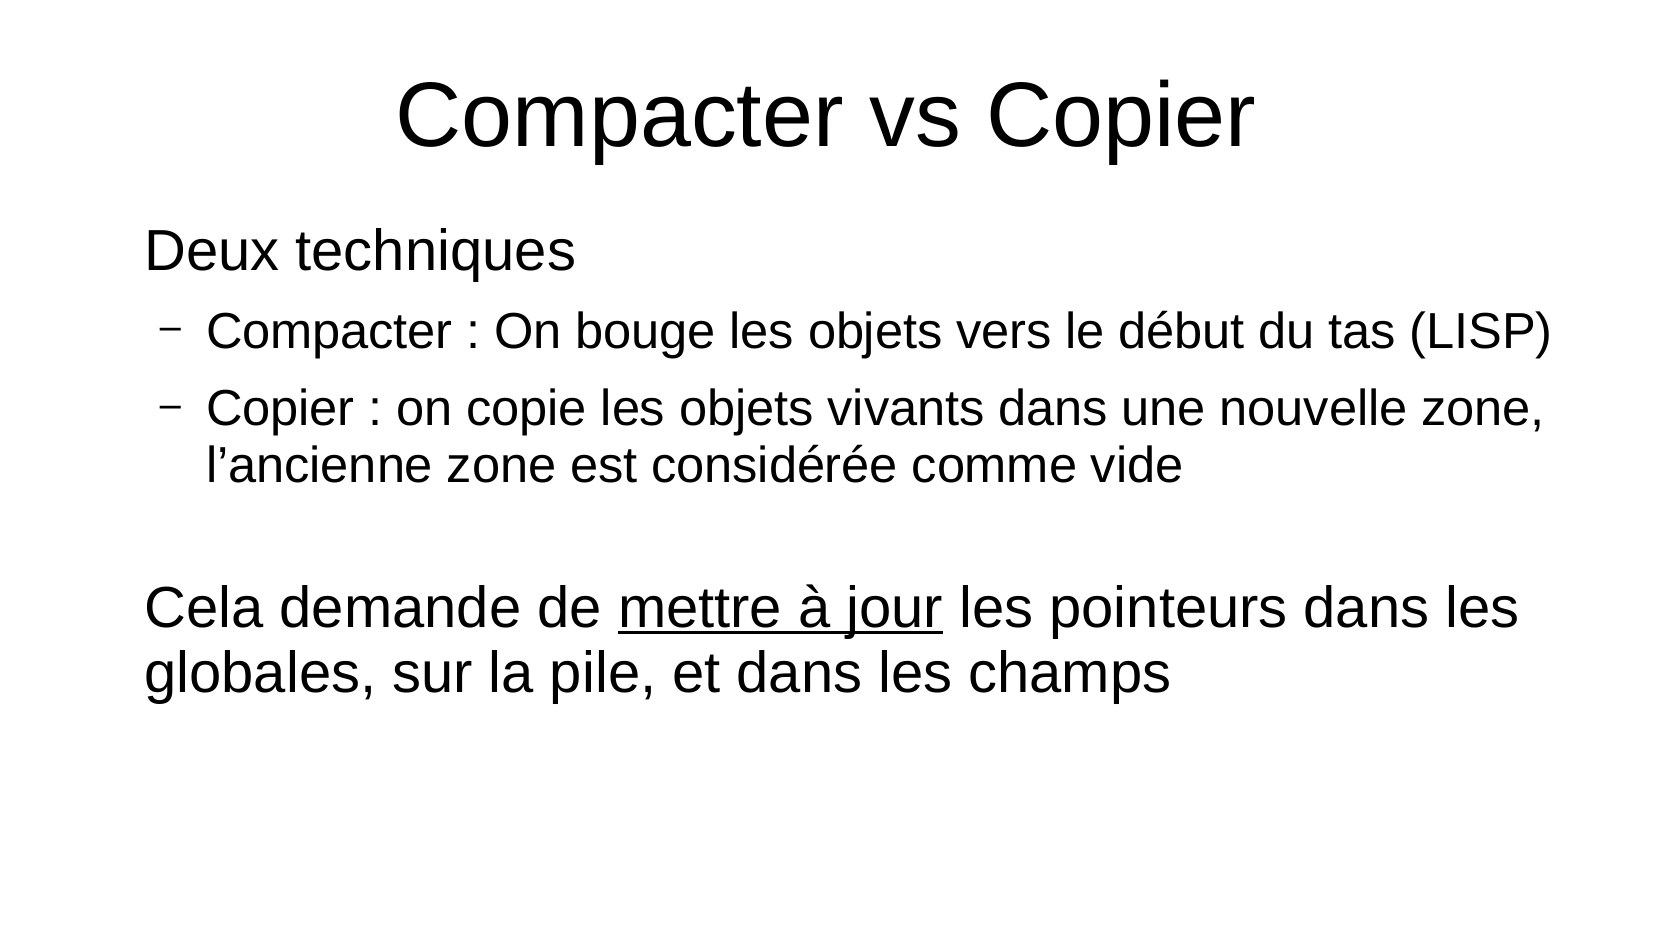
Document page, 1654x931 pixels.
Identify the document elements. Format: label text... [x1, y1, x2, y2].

list Deux techniques Compacter : On bouge les objets vers le début du tas (LISP) Copier : on copie les objets vivants dans une nouvelle zone, l’ancienne zone est considérée comme vide Cela demande de mettre à jour les pointeurs dans les globales, sur la pile, et dans les champs [82, 217, 1571, 758]
title Compacter vs Copier [82, 37, 1571, 193]
